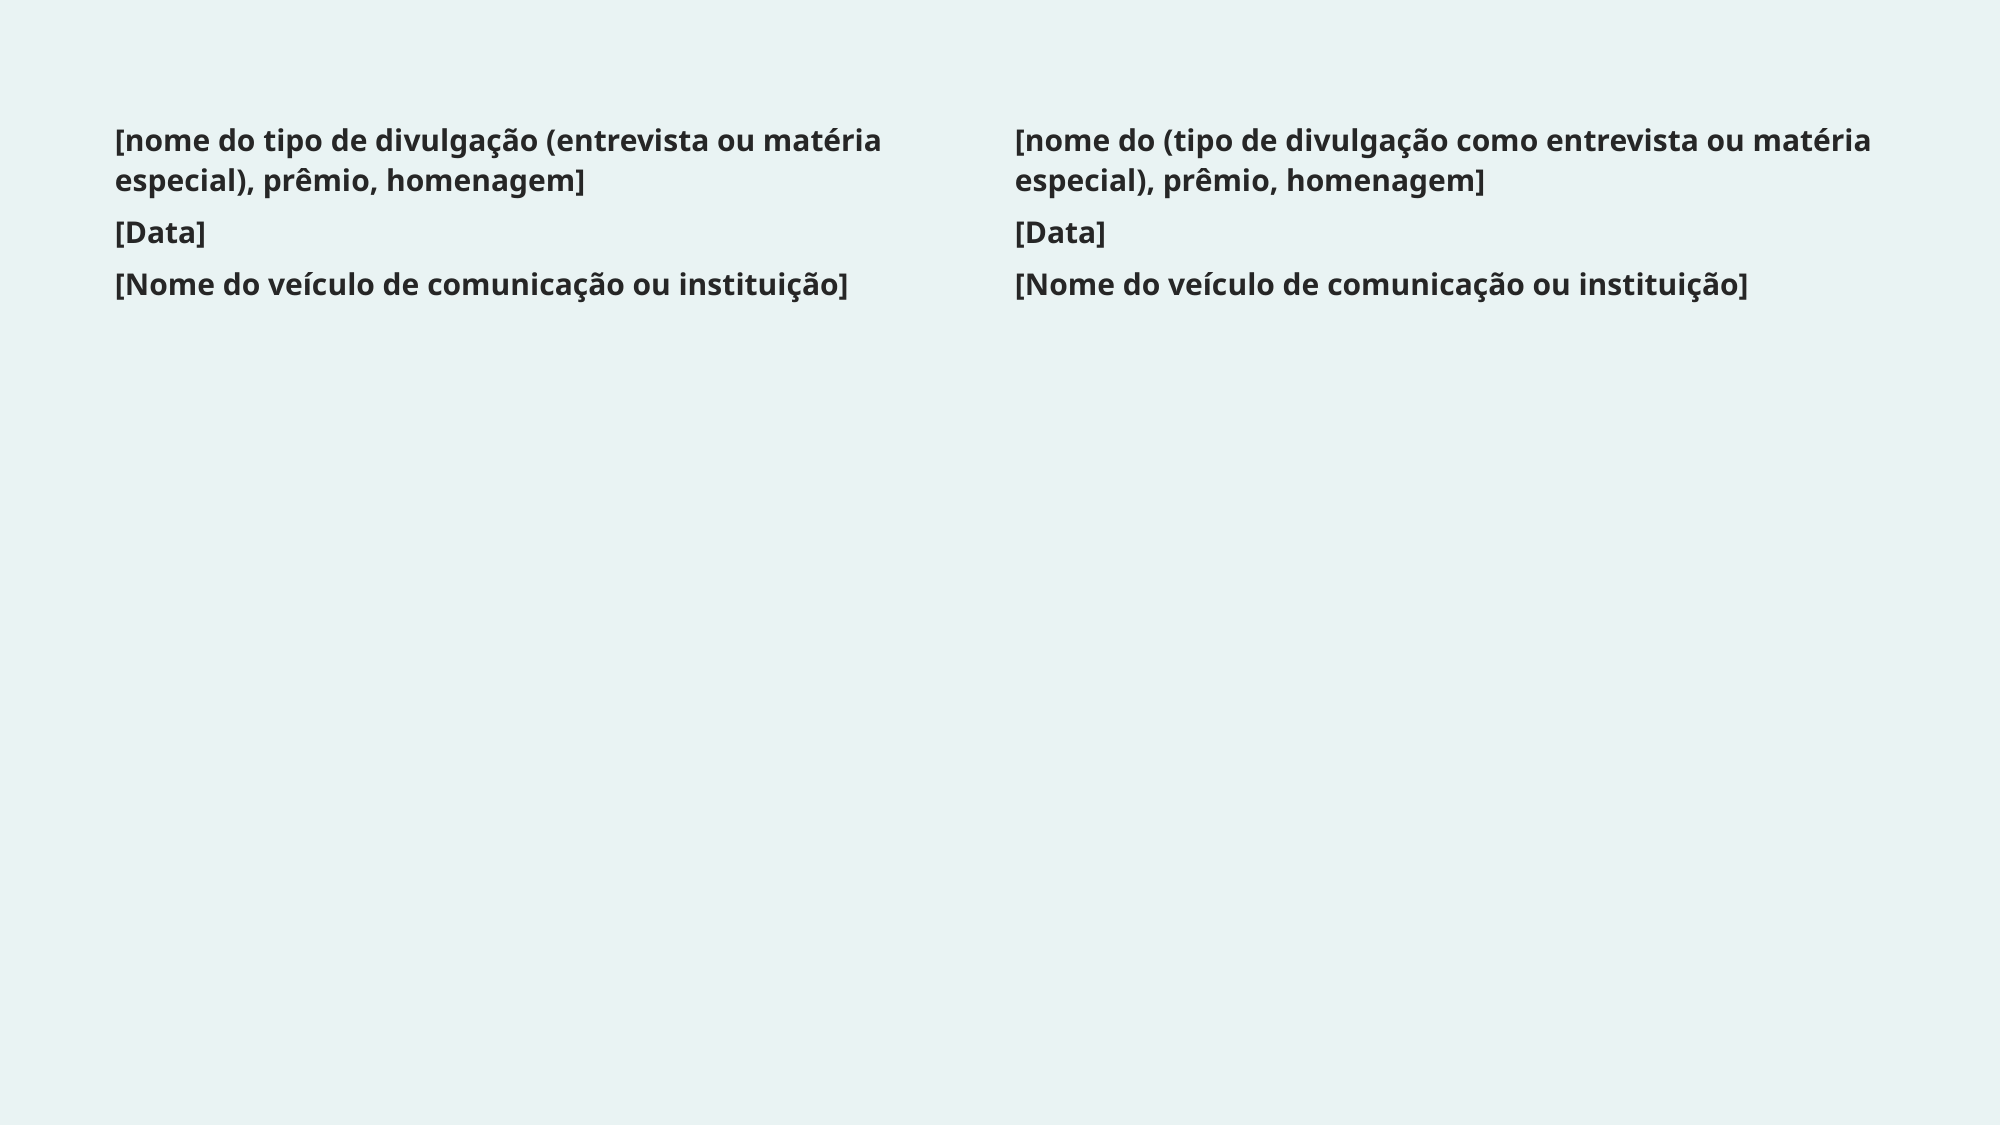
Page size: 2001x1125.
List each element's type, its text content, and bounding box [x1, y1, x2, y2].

list [nome do (tipo de divulgação como entrevista ou matéria especial), prêmio, homenagem] [Data] [Nome do veículo de comunicação ou instituição] [999, 109, 1889, 309]
list [nome do tipo de divulgação (entrevista ou matéria especial), prêmio, homenagem] [Data] [Nome do veículo de comunicação ou instituição] [99, 109, 984, 309]
